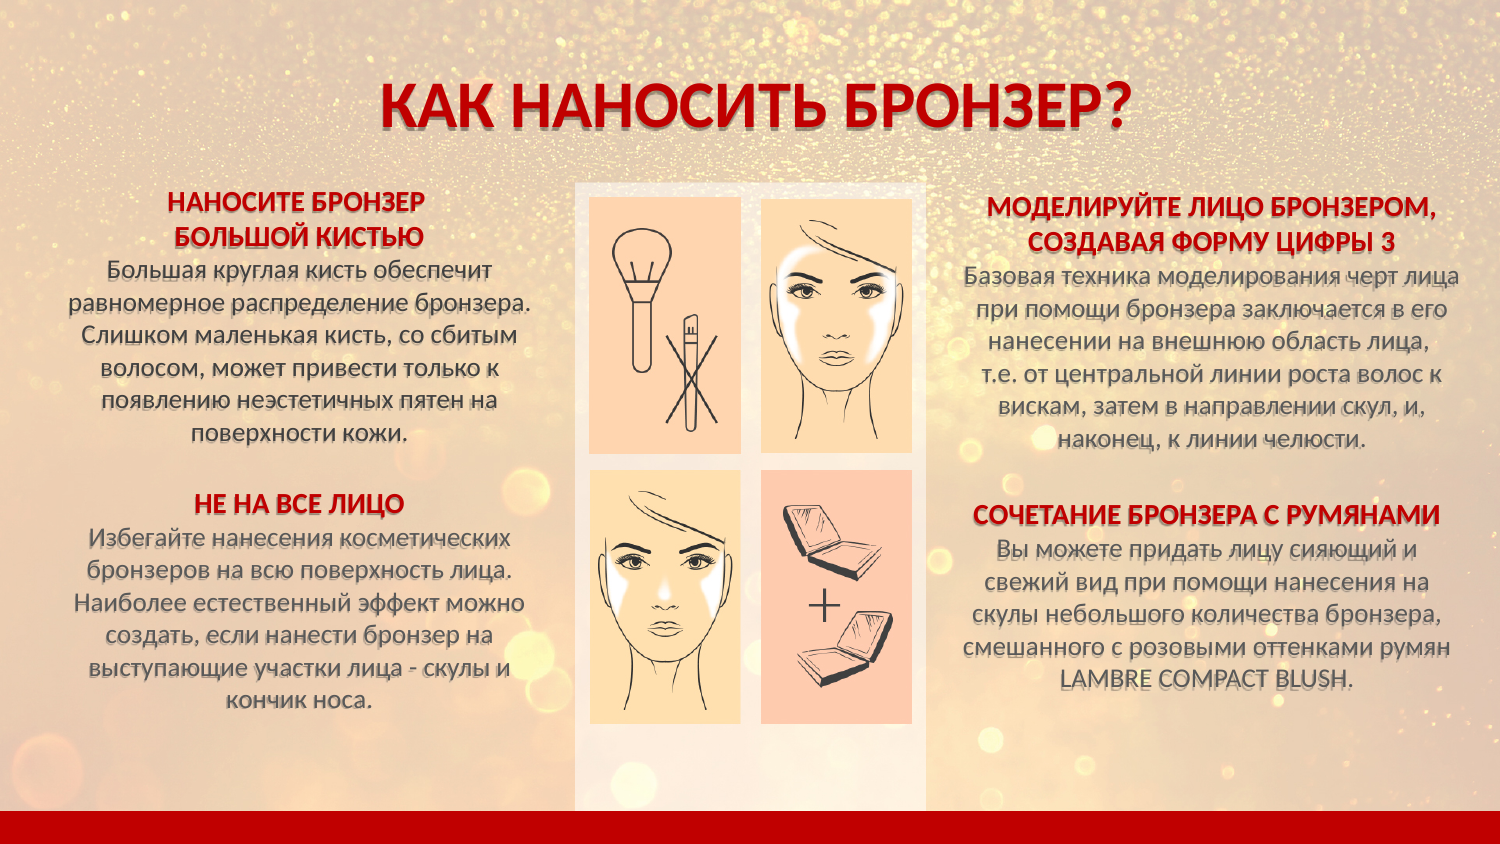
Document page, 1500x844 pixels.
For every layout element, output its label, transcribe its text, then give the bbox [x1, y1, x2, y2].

text_box НЕ НА ВСЕ ЛИЦО Избегайте нанесения косметических бронзеров на всю поверхность лица. Наиболее естественный эффект можно создать, если нанести бронзер на выступающие участки лица - скулы и кончик носа. [44, 476, 555, 724]
text_box CОЧЕТАНИЕ БРОНЗЕРА С РУМЯНАМИ Вы можете придать лицу сияющий и свежий вид при помощи нанесения на скулы небольшого количества бронзера, смешанного с розовыми оттенками румян LAMBRE COMPACT BLUSH. [941, 488, 1473, 703]
text_box НАНОСИТЕ БРОНЗЕР БОЛЬШОЙ КИСТЬЮ Большая круглая кисть обеспечит равномерное распределение бронзера. Слишком маленькая кисть, со сбитым волосом, может привести только к появлению неэстетичных пятен на поверхности кожи. [44, 174, 555, 458]
text_box МОДЕЛИРУЙТЕ ЛИЦО БРОНЗЕРОМ, СОЗДАВАЯ ФОРМУ ЦИФРЫ 3 Базовая техника моделирования черт лица при помощи бронзера заключается в его нанесении на внешнюю область лица, т.е. от центральной линии роста волос к вискам, затем в направлении скул, и, наконец, к линии челюсти. [941, 180, 1483, 463]
text_box [0, 811, 1500, 844]
text_box КАК НАНОСИТЬ БРОНЗЕР? [334, 69, 1181, 151]
picture [0, 0, 1500, 811]
